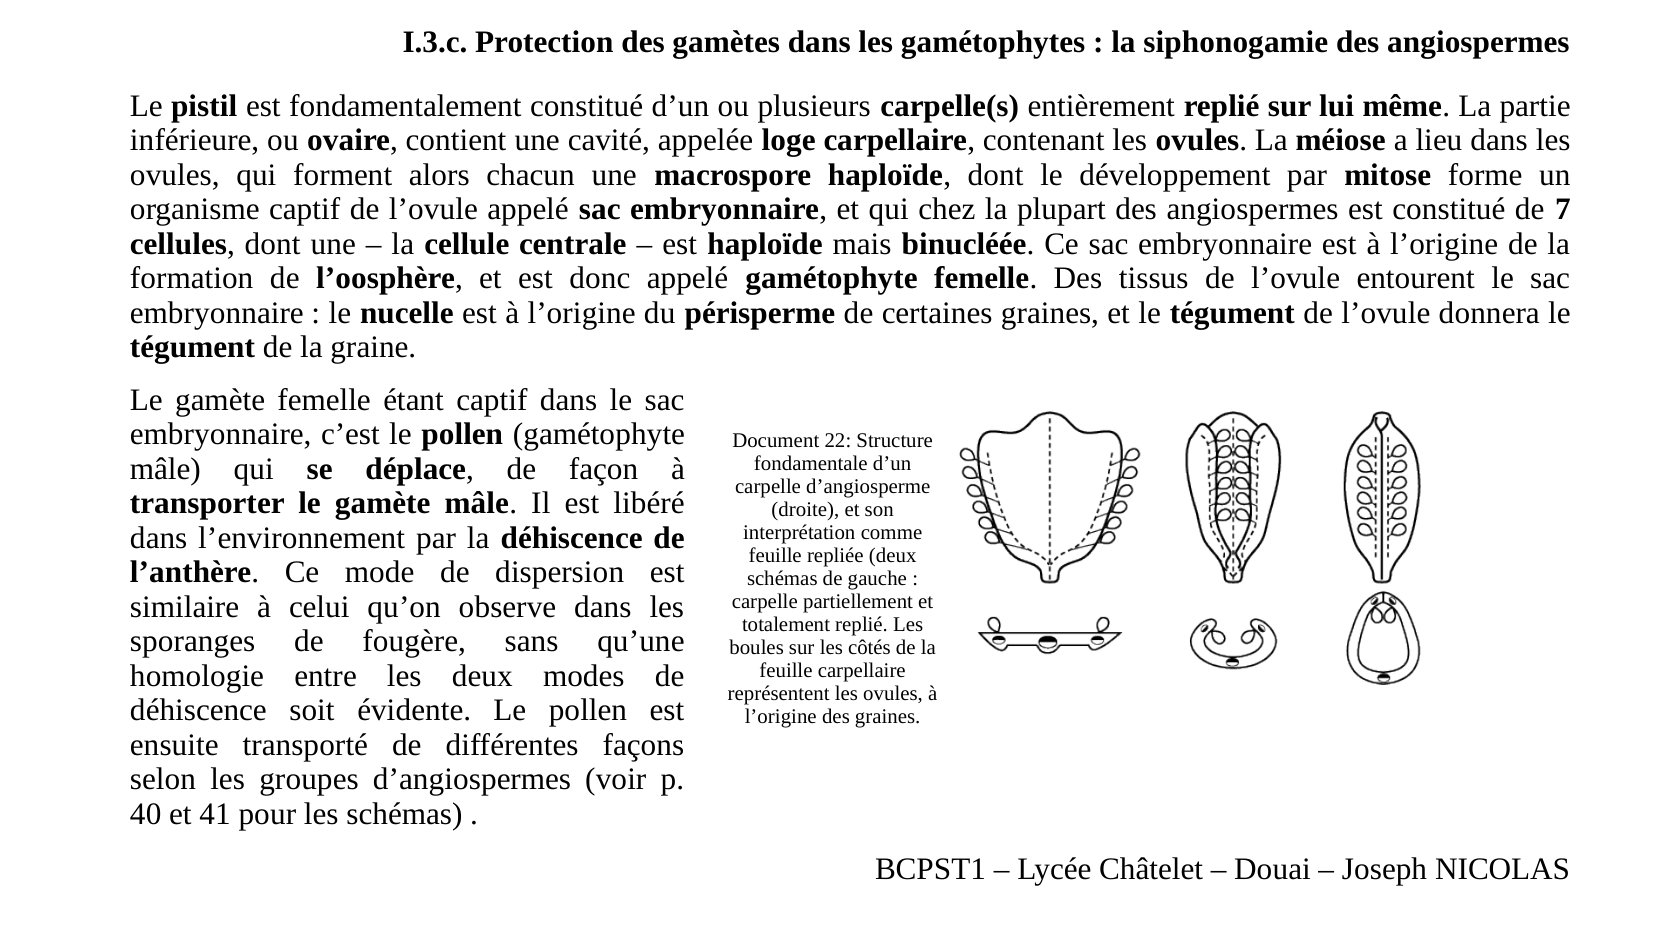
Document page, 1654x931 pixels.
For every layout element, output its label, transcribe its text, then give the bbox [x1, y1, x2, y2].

picture [809, 411, 1571, 686]
text_box Le pistil est fondamentalement constitué d’un ou plusieurs carpelle(s) entièrement replié sur lui même. La partie inférieure, ou ovaire, contient une cavité, appelée loge carpellaire, contenant les ovules. La méiose a lieu dans les ovules, qui forment alors chacun une macrospore haploïde, dont le développement par mitose forme un organisme captif de l’ovule appelé sac embryonnaire, et qui chez la plupart des angiospermes est constitué de 7 cellules, dont une – la cellule centrale – est haploïde mais binucléée. Ce sac embryonnaire est à l’origine de la formation de l’oosphère, et est donc appelé gamétophyte femelle. Des tissus de l’ovule entourent le sac embryonnaire : le nucelle est à l’origine du périsperme de certaines graines, et le tégument de l’ovule donnera le tégument de la graine. [129, 88, 1571, 931]
text_box I.3.c. Protection des gamètes dans les gamétophytes : la siphonogamie des angiospermes [165, 5, 1572, 78]
text_box Le gamète femelle étant captif dans le sac embryonnaire, c’est le pollen (gamétophyte mâle) qui se déplace, de façon à transporter le gamète mâle. Il est libéré dans l’environnement par la déhiscence de l’anthère. Ce mode de dispersion est similaire à celui qu’on observe dans les sporanges de fougère, sans qu’une homologie entre les deux modes de déhiscence soit évidente. Le pollen est ensuite transporté de différentes façons selon les groupes d’angiospermes (voir p. 40 et 41 pour les schémas) . [129, 382, 686, 835]
text_box Document 22: Structure fondamentale d’un carpelle d’angiosperme (droite), et son interprétation comme feuille repliée (deux schémas de gauche : carpelle partiellement et totalement replié. Les boules sur les côtés de la feuille carpellaire représentent les ovules, à l’origine des graines. [720, 406, 945, 728]
